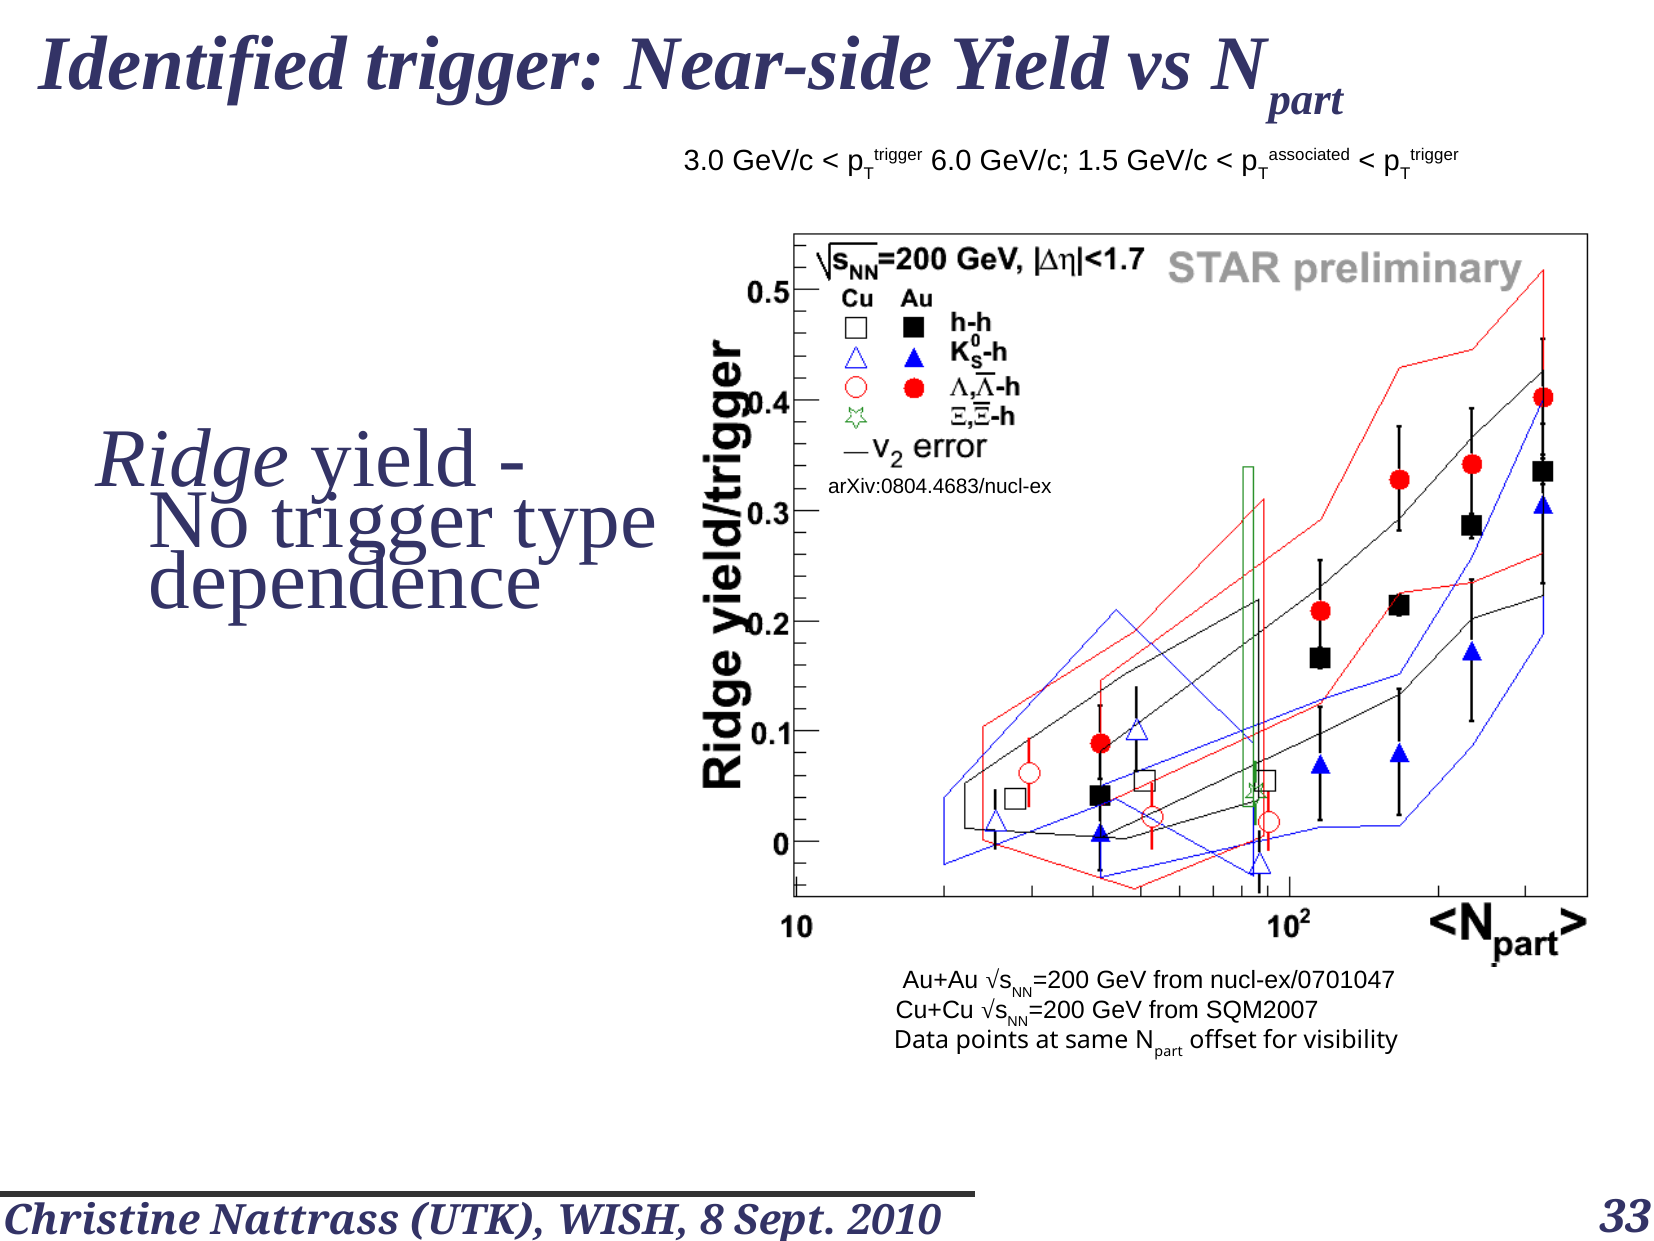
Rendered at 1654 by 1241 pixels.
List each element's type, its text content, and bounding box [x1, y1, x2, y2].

text_box Au+Au √sNN=200 GeV from nucl-ex/0701047 Cu+Cu √sNN=200 GeV from SQM2007 [880, 958, 1601, 1018]
text_box 3.0 GeV/c < pTtrigger 6.0 GeV/c; 1.5 GeV/c < pTassociated < pTtrigger [668, 136, 1654, 196]
title Identified trigger: Near-side Yield vs Npart [0, 0, 1524, 151]
list Ridge yield - No trigger type dependence [77, 438, 676, 750]
text_box arXiv:0804.4683/nucl-ex [813, 469, 1067, 508]
picture [692, 224, 1596, 968]
text_box Data points at same Npart offset for visibility [879, 1014, 1477, 1070]
text_box [668, 196, 1648, 993]
